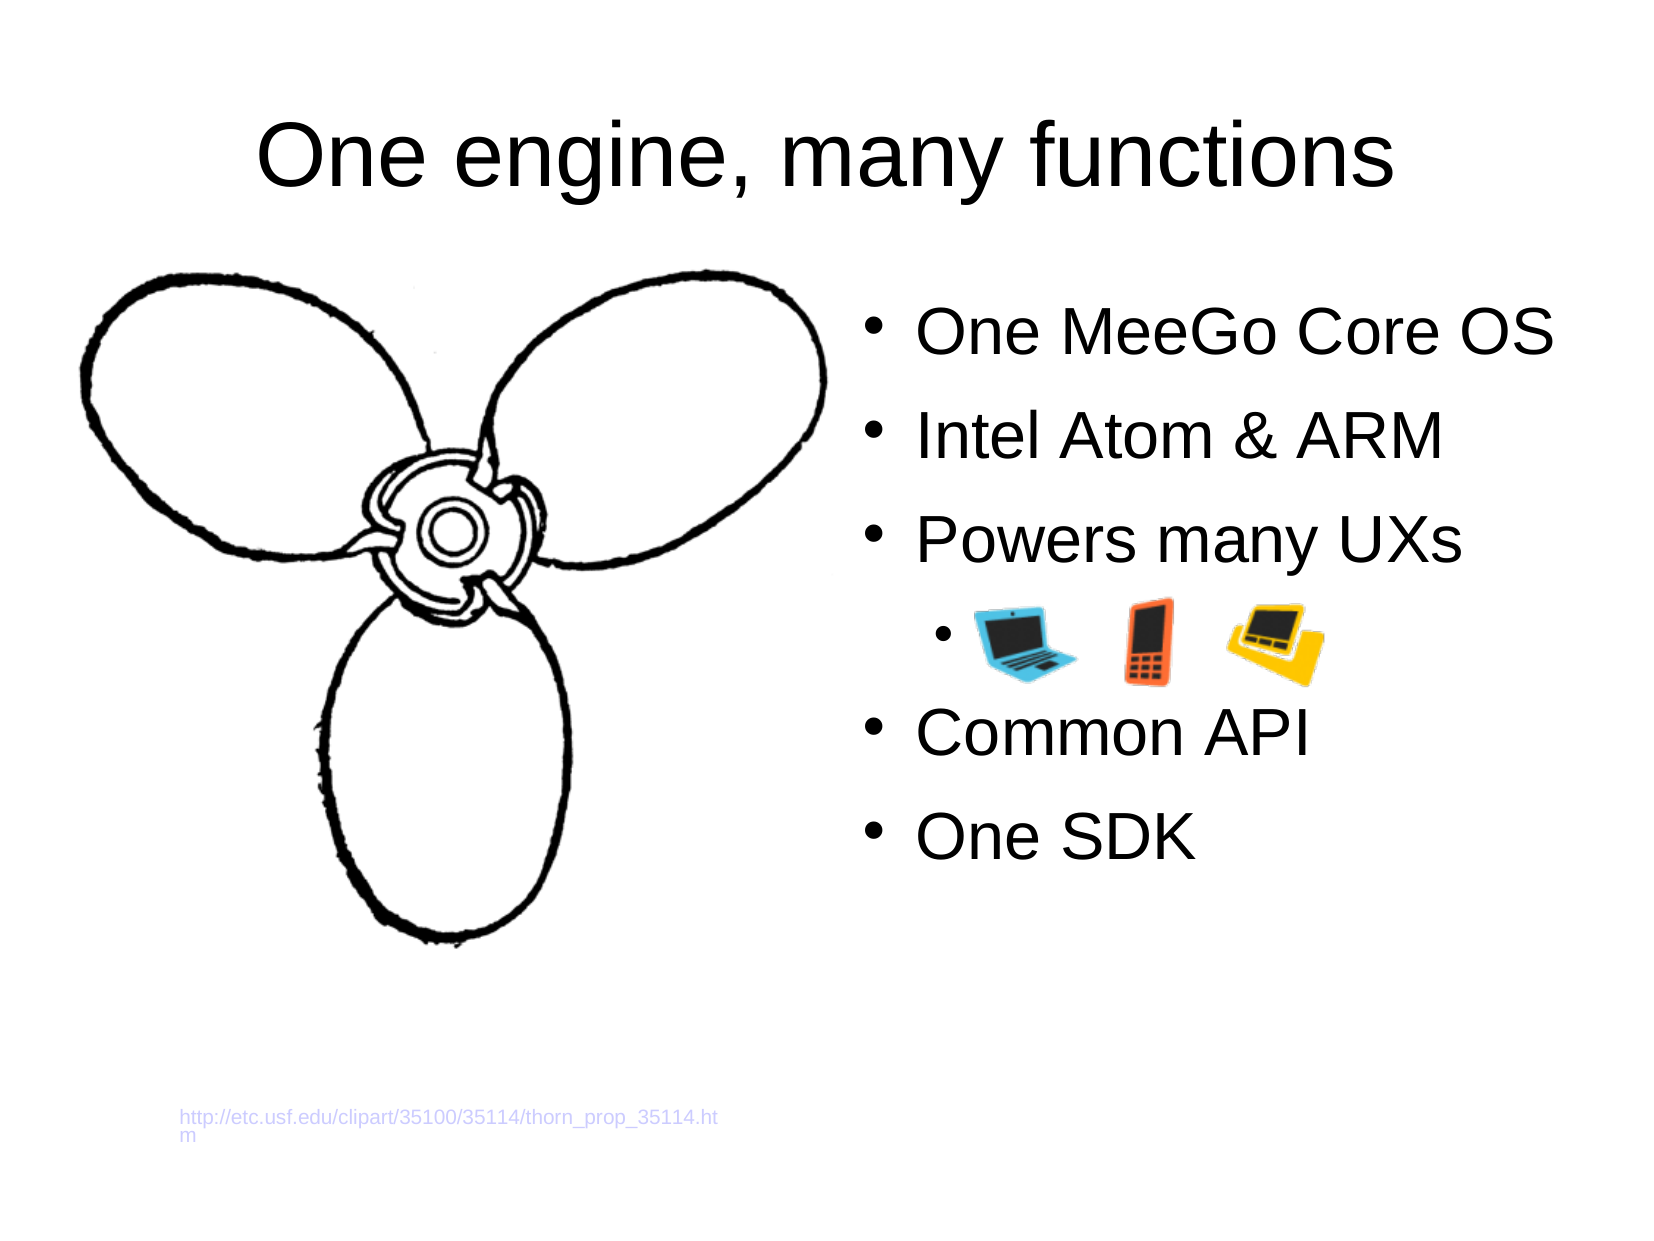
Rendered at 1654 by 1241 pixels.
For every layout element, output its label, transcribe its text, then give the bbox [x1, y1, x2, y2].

picture [76, 267, 842, 962]
picture [1089, 580, 1340, 706]
text_box http://etc.usf.edu/clipart/35100/35114/thorn_prop_35114.htm [164, 1097, 751, 1136]
picture [959, 580, 1085, 706]
title One engine, many functions [82, 56, 1571, 249]
list One MeeGo Core OS Intel Atom & ARM Powers many UXs Common API One SDK [845, 290, 1572, 1109]
